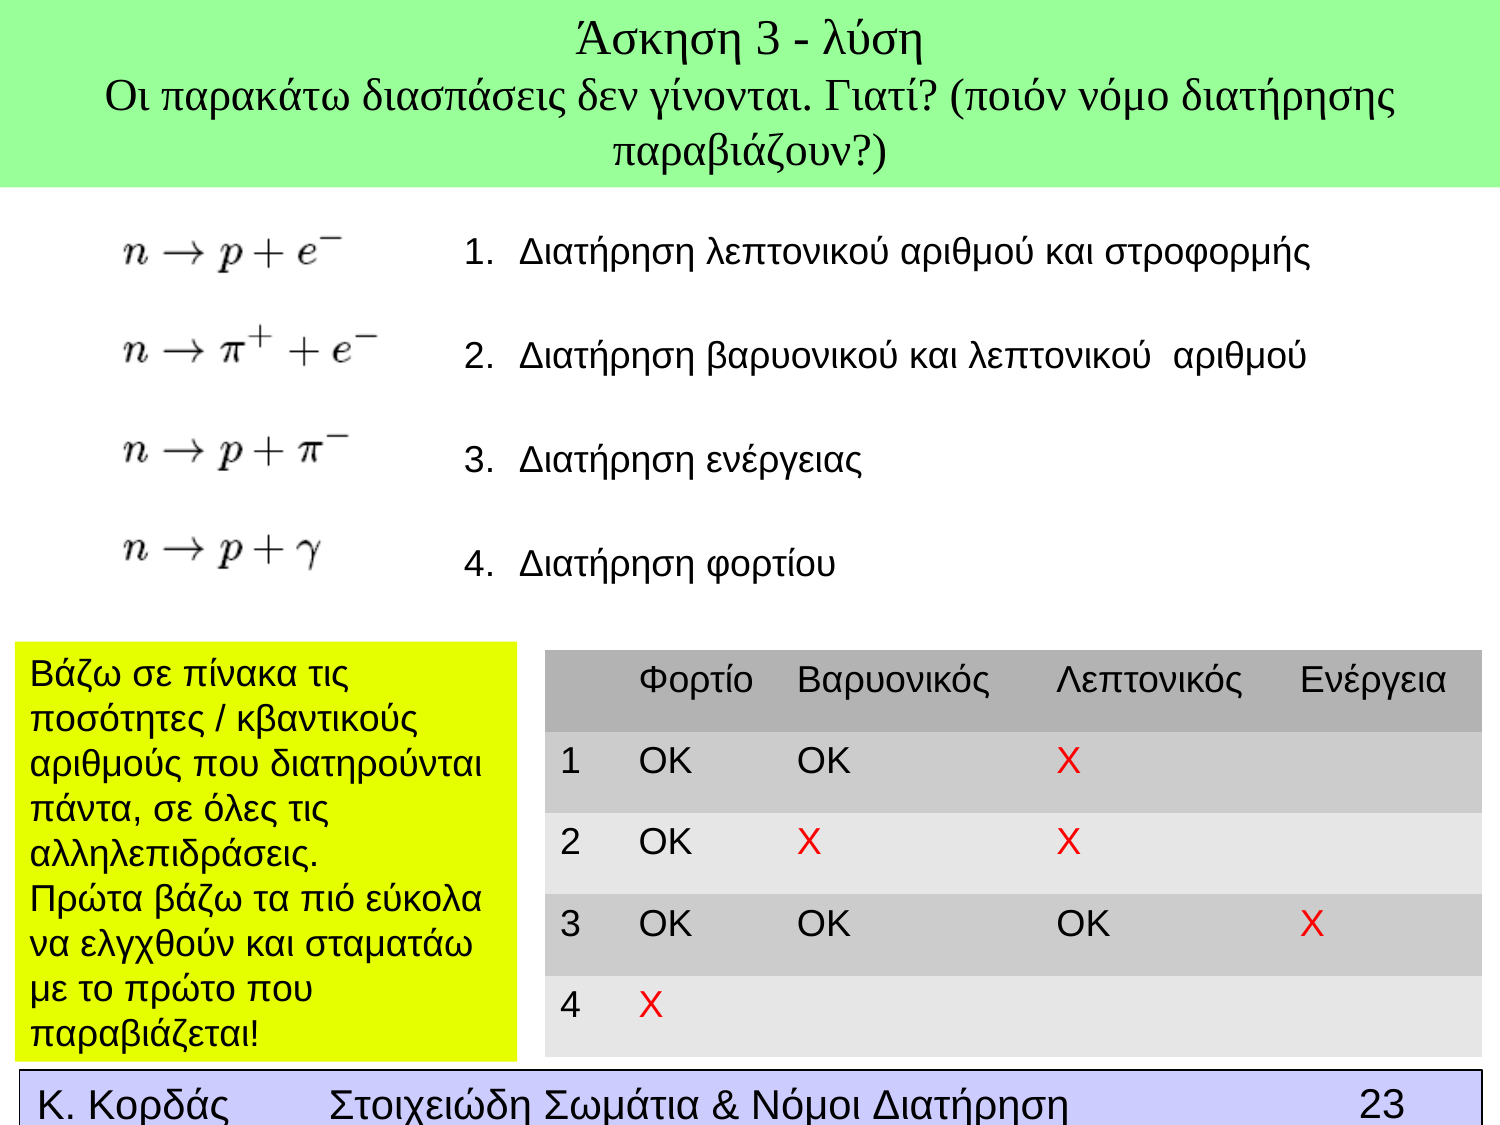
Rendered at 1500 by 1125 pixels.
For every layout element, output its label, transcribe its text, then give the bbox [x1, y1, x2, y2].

table_header Λεπτονικός [1042, 650, 1285, 732]
table_cell [1285, 813, 1482, 894]
table_header Βαρυονικός [782, 650, 1042, 732]
table_cell Χ [1285, 894, 1482, 976]
picture [29, 200, 428, 586]
text_box Άσκηση 3 - λύση Οι παρακάτω διασπάσεις δεν γίνονται. Γιατί? (ποιόν νόμο διατήρησης παραβιάζουν?) [45, 0, 1455, 183]
table_header [545, 650, 624, 732]
table_cell ΟΚ [624, 732, 782, 813]
table_cell Χ [1042, 732, 1285, 813]
table_cell Χ [782, 813, 1042, 894]
table_cell [1042, 976, 1285, 1057]
table_cell 2 [545, 813, 624, 894]
table_cell [1285, 732, 1482, 813]
table_cell Χ [624, 976, 782, 1057]
table_cell 4 [545, 976, 624, 1057]
table_cell ΟΚ [782, 894, 1042, 976]
table_cell Χ [1042, 813, 1285, 894]
table_cell 1 [545, 732, 624, 813]
text_box Βάζω σε πίνακα τις ποσότητες / κβαντικούς αριθμούς που διατηρούνται πάντα, σε όλες τις αλληλεπιδράσεις. Πρώτα βάζω τα πιό εύκολα να ελγχθούν και σταματάω με το πρώτο που παραβιάζεται! [14, 641, 518, 1062]
table_cell ΟΚ [782, 732, 1042, 813]
table_header Ενέργεια [1285, 650, 1482, 732]
table_cell [782, 976, 1042, 1057]
table_cell ΟΚ [624, 894, 782, 976]
text_box Διατήρηση λεπτονικού αριθμού και στροφορμής Διατήρηση βαρυονικού και λεπτονικού αριθμού Διατήρηση ενέργειας Διατήρηση φορτίου [449, 219, 1467, 645]
table_cell ΟΚ [624, 813, 782, 894]
table_cell ΟΚ [1042, 894, 1285, 976]
table_cell 3 [545, 894, 624, 976]
text_box [0, 0, 1500, 188]
table_cell [1285, 976, 1482, 1057]
table_header Φορτίο [624, 650, 782, 732]
